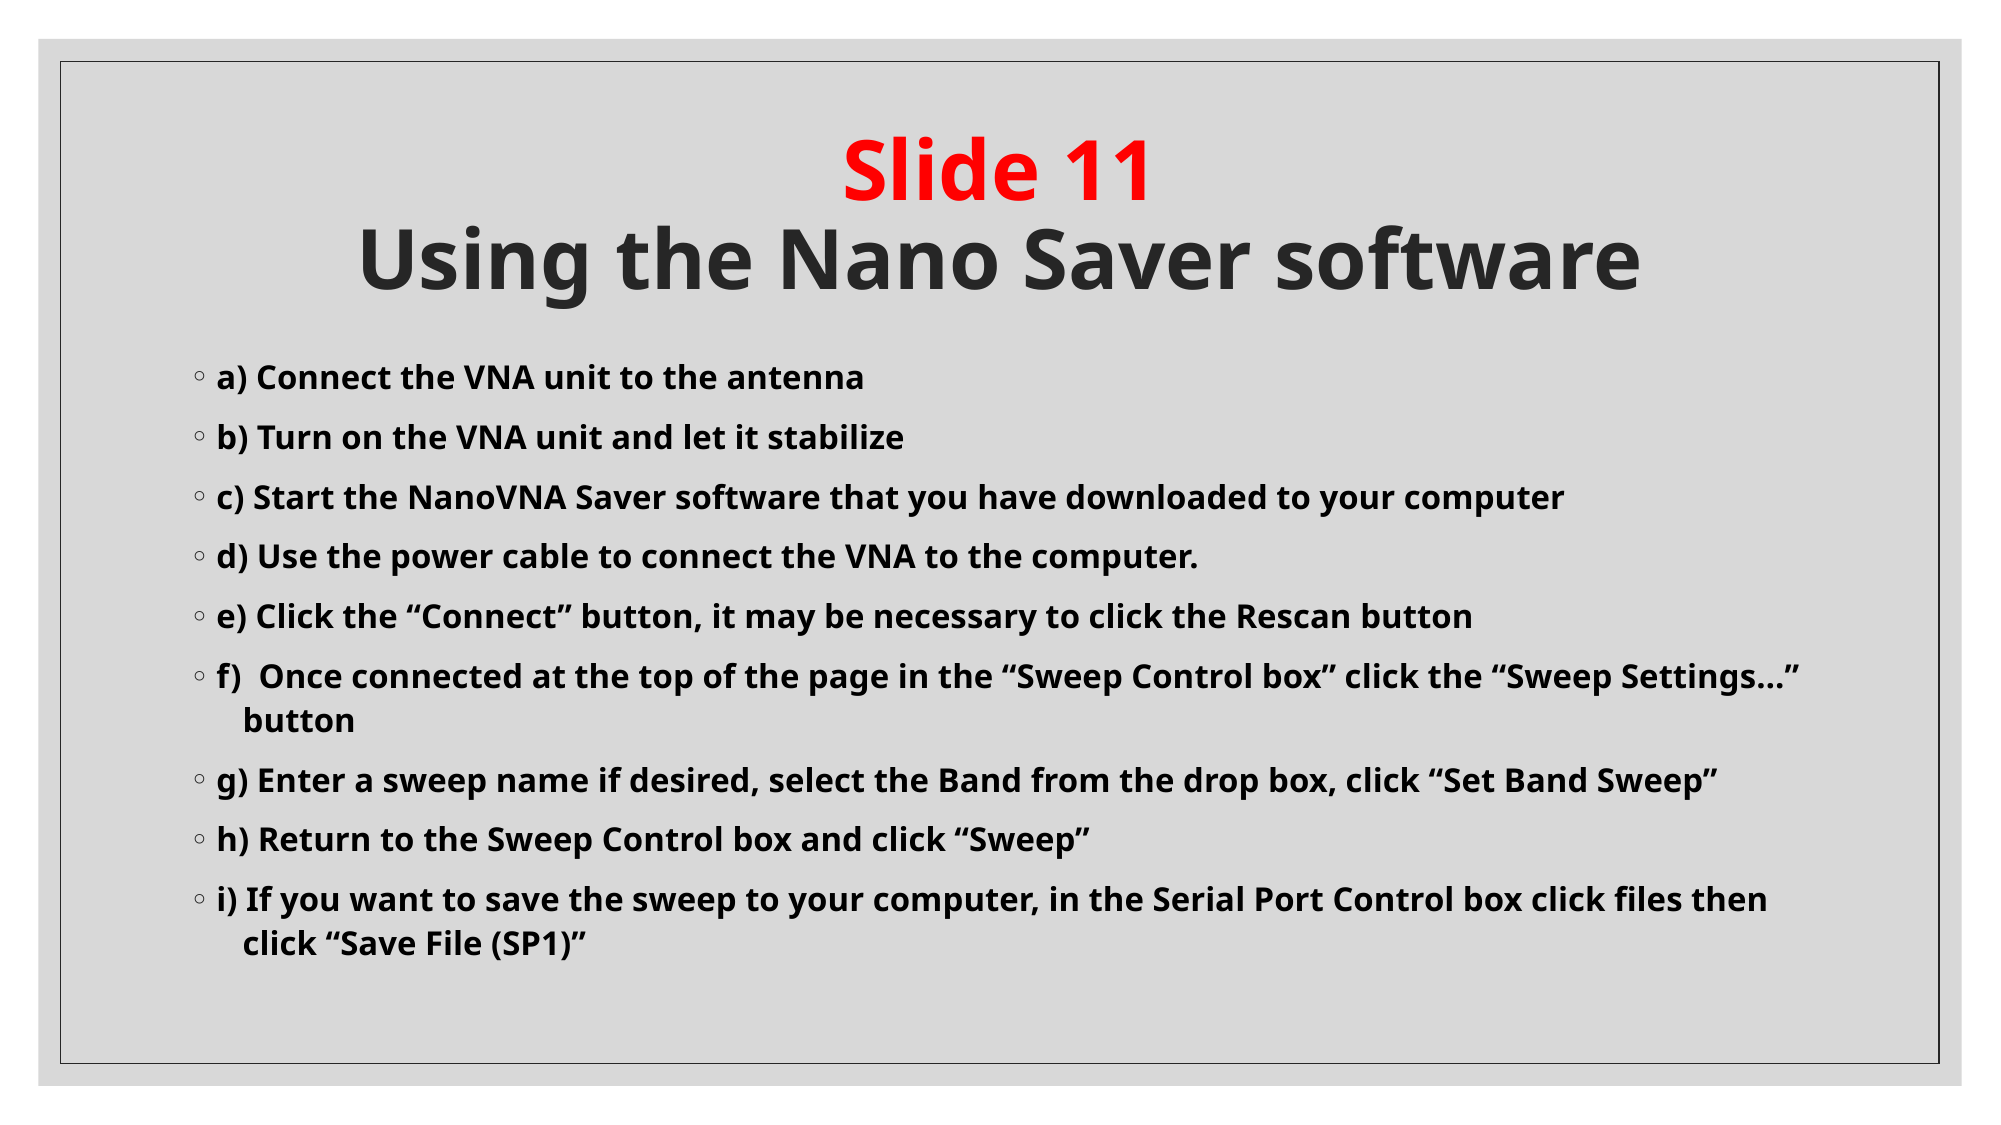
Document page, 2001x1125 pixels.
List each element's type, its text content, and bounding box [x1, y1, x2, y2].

title Slide 11 Using the Nano Saver software [174, 105, 1825, 331]
list a) Connect the VNA unit to the antenna b) Turn on the VNA unit and let it stabilize c) Start the NanoVNA Saver software that you have downloaded to your computer d) Use the power cable to connect the VNA to the computer. e) Click the “Connect” button, it may be necessary to click the Rescan button f) Once connected at the top of the page in the “Sweep Control box” click the “Sweep Settings…” button g) Enter a sweep name if desired, select the Band from the drop box, click “Set Band Sweep” h) Return to the Sweep Control box and click “Sweep” i) If you want to save the sweep to your computer, in the Serial Port Control box click files then click “Save File (SP1)” [174, 345, 1825, 977]
